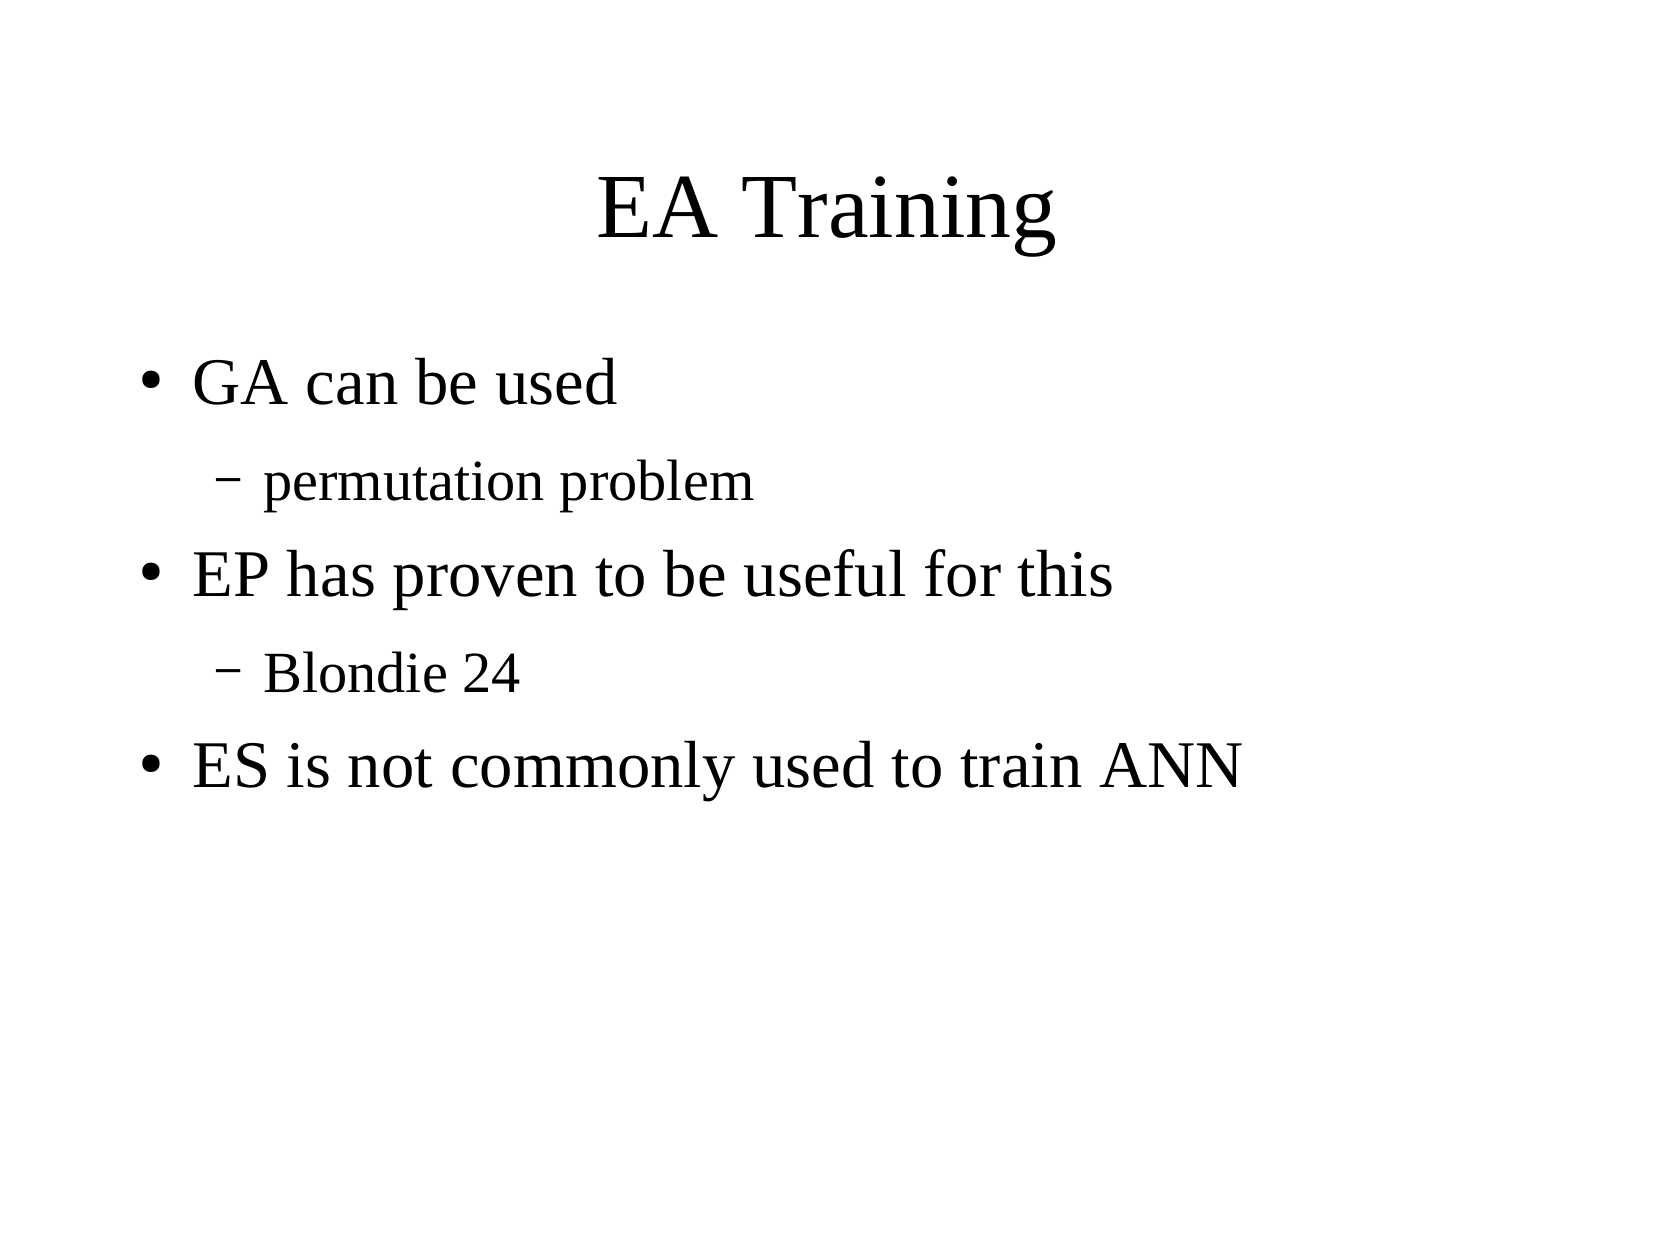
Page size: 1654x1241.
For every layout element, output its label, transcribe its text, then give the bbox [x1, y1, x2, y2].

title EA Training [121, 102, 1534, 311]
list GA can be used permutation problem EP has proven to be useful for this Blondie 24 ES is not commonly used to train ANN [121, 344, 1534, 1127]
